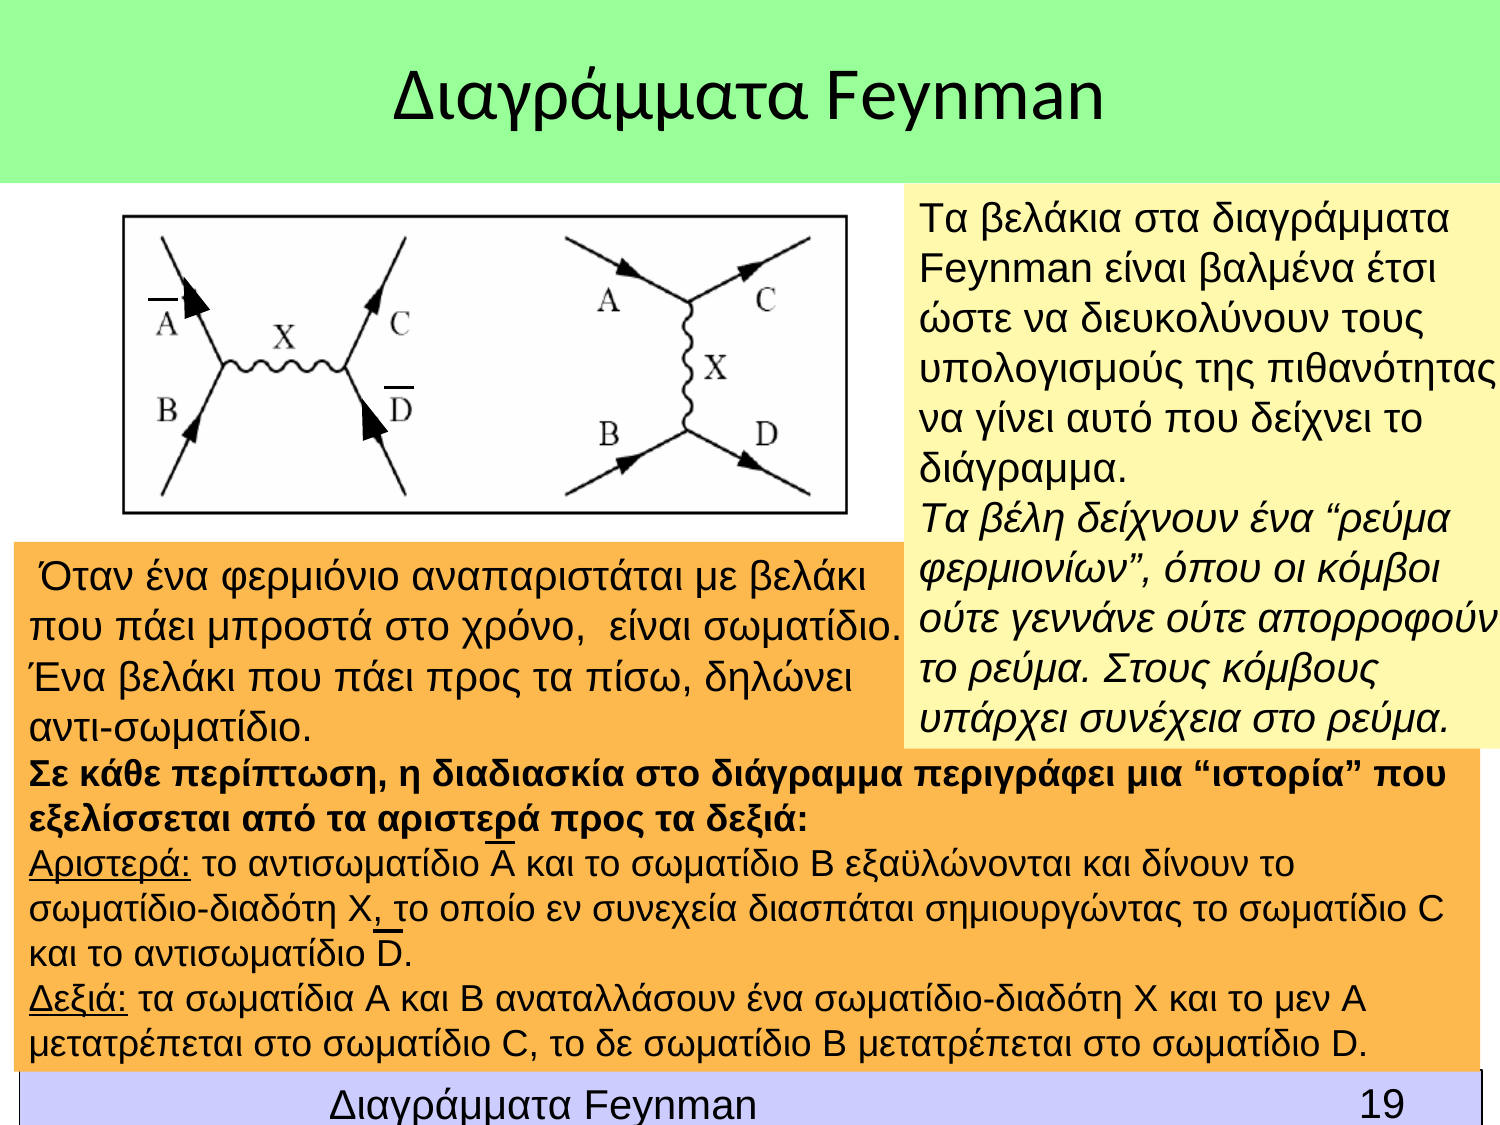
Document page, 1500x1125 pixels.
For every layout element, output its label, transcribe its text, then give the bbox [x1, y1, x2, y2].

picture [3, 184, 904, 578]
text_box Όταν ένα φερμιόνιο αναπαριστάται με βελάκι που πάει μπροστά στο χρόνο, είναι σωματίδιο. Ένα βελάκι που πάει προς τα πίσω, δηλώνει αντι-σωματίδιο. Σε κάθε περίπτωση, η διαδιασκία στο διάγραμμα περιγράφει μια “ιστορία” που εξελίσσεται από τα αριστερά προς τα δεξιά: Αριστερά: το αντισωματίδιο Α και το σωματίδιο Β εξαϋλώνονται και δίνουν το σωματίδιο-διαδότη Χ, το οποίο εν συνεχεία διασπάται σημιουργώντας το σωματίδιο C και το αντισωματίδιο D. Δεξιά: τα σωματίδια Α και Β αναταλλάσουν ένα σωματίδιο-διαδότη Χ και το μεν Α μετατρέπεται στο σωματίδιο C, το δε σωματίδιο B μετατρέπεται στο σωματίδιο D. [13, 541, 1481, 1072]
text_box Διαγράμματα Feynman [0, 0, 1500, 184]
text_box Τα βελάκια στα διαγράμματα Feynman είναι βαλμένα έτσι ώστε να διευκολύνουν τους υπολογισμούς της πιθανότητας να γίνει αυτό που δείχνει το διάγραμμα. Τα βέλη δείχνουν ένα “ρεύμα φερμιονίων”, όπου οι κόμβοι ούτε γεννάνε ούτε απορροφούν το ρεύμα. Στους κόμβους υπάρχει συνέχεια στο ρεύμα. [904, 183, 1500, 749]
